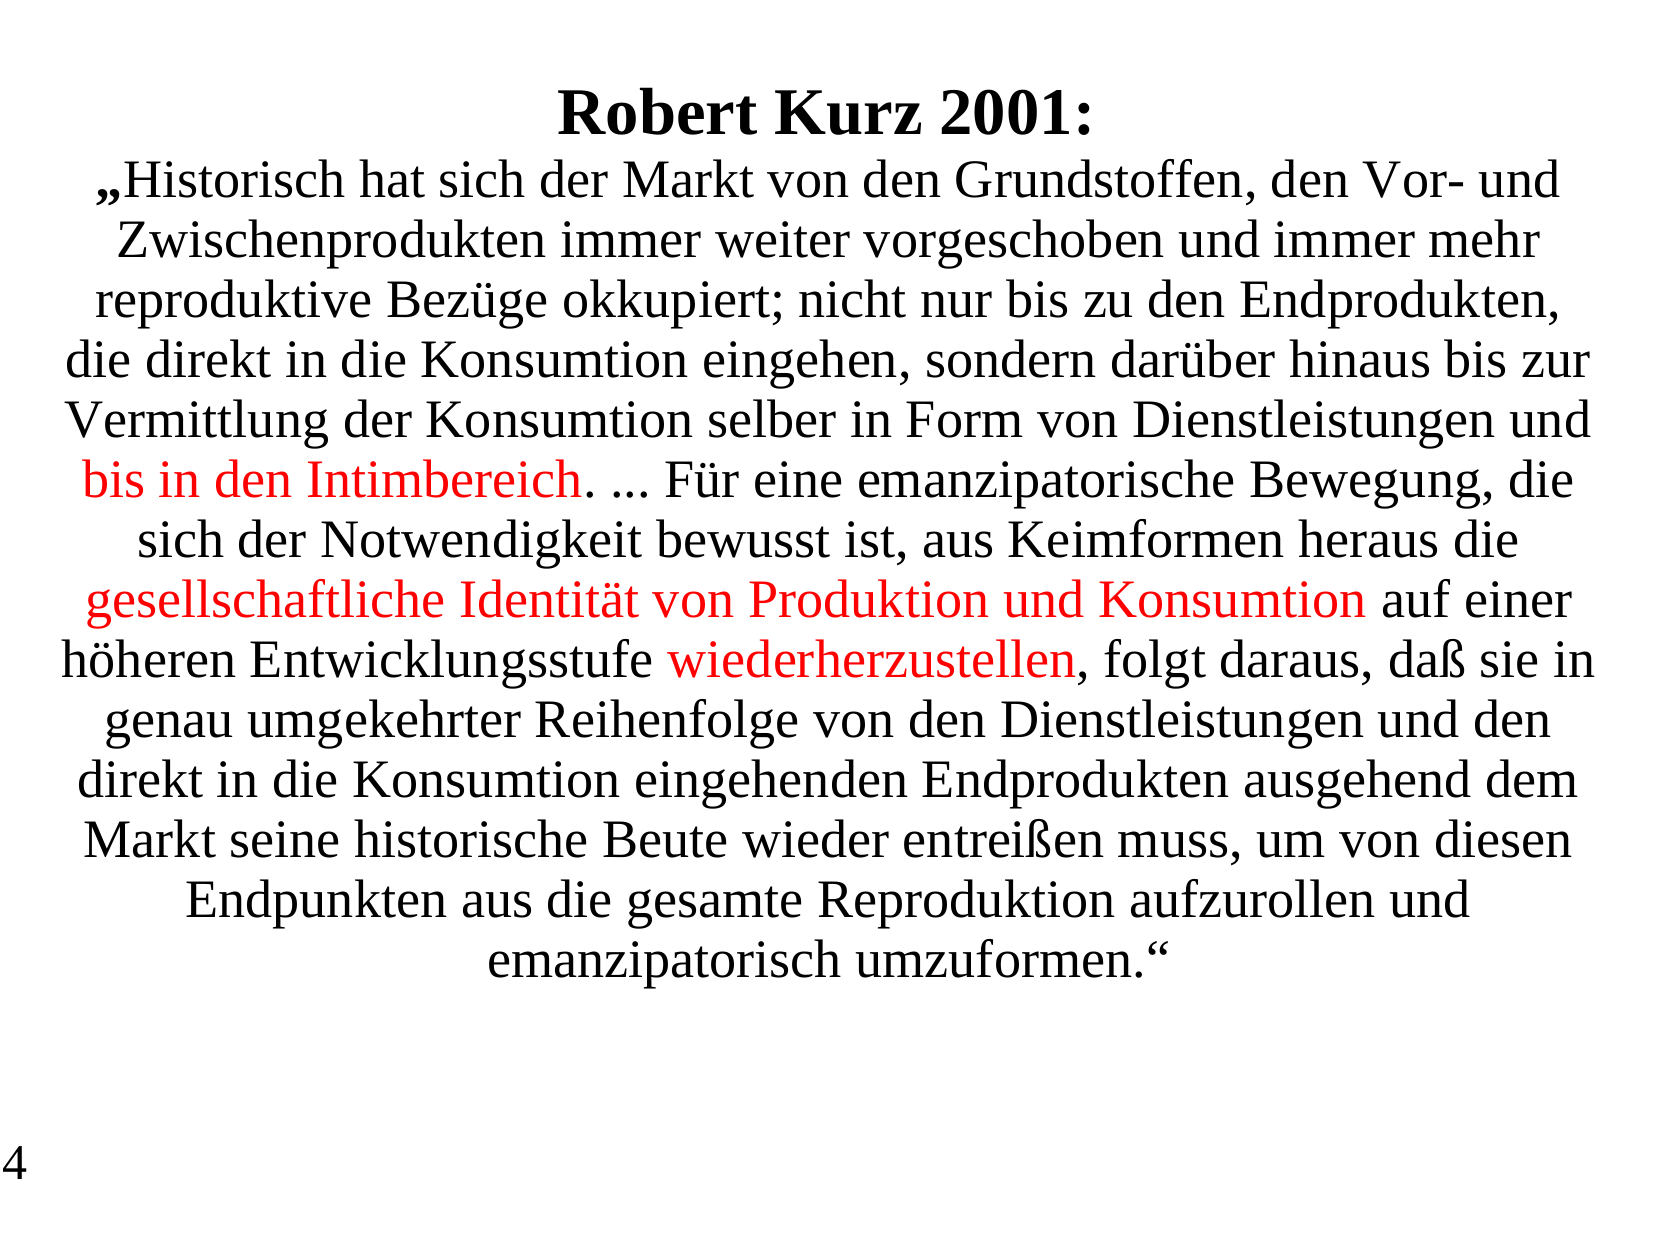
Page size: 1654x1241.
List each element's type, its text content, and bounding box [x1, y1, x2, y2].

text_box Robert Kurz 2001: „Historisch hat sich der Markt von den Grundstoffen, den Vor- und Zwischenprodukten immer weiter vorgeschoben und immer mehr reproduktive Bezüge okkupiert; nicht nur bis zu den Endprodukten, die direkt in die Konsumtion eingehen, sondern darüber hinaus bis zur Vermittlung der Konsumtion selber in Form von Dienstleistungen und bis in den Intimbereich. ... Für eine emanzipatorische Bewegung, die sich der Notwendigkeit bewusst ist, aus Keimformen heraus die gesellschaftliche Identität von Produktion und Konsumtion auf einer höheren Entwicklungsstufe wiederherzustellen, folgt daraus, daß sie in genau umgekehrter Reihenfolge von den Dienstleistungen und den direkt in die Konsumtion eingehenden Endprodukten ausgehend dem Markt seine historische Beute wieder entreißen muss, um von diesen Endpunkten aus die gesamte Reproduktion aufzurollen und emanzipatorisch umzuformen.“ [55, 75, 1603, 1191]
text_box <Foliennummer> [0, 1134, 330, 1196]
